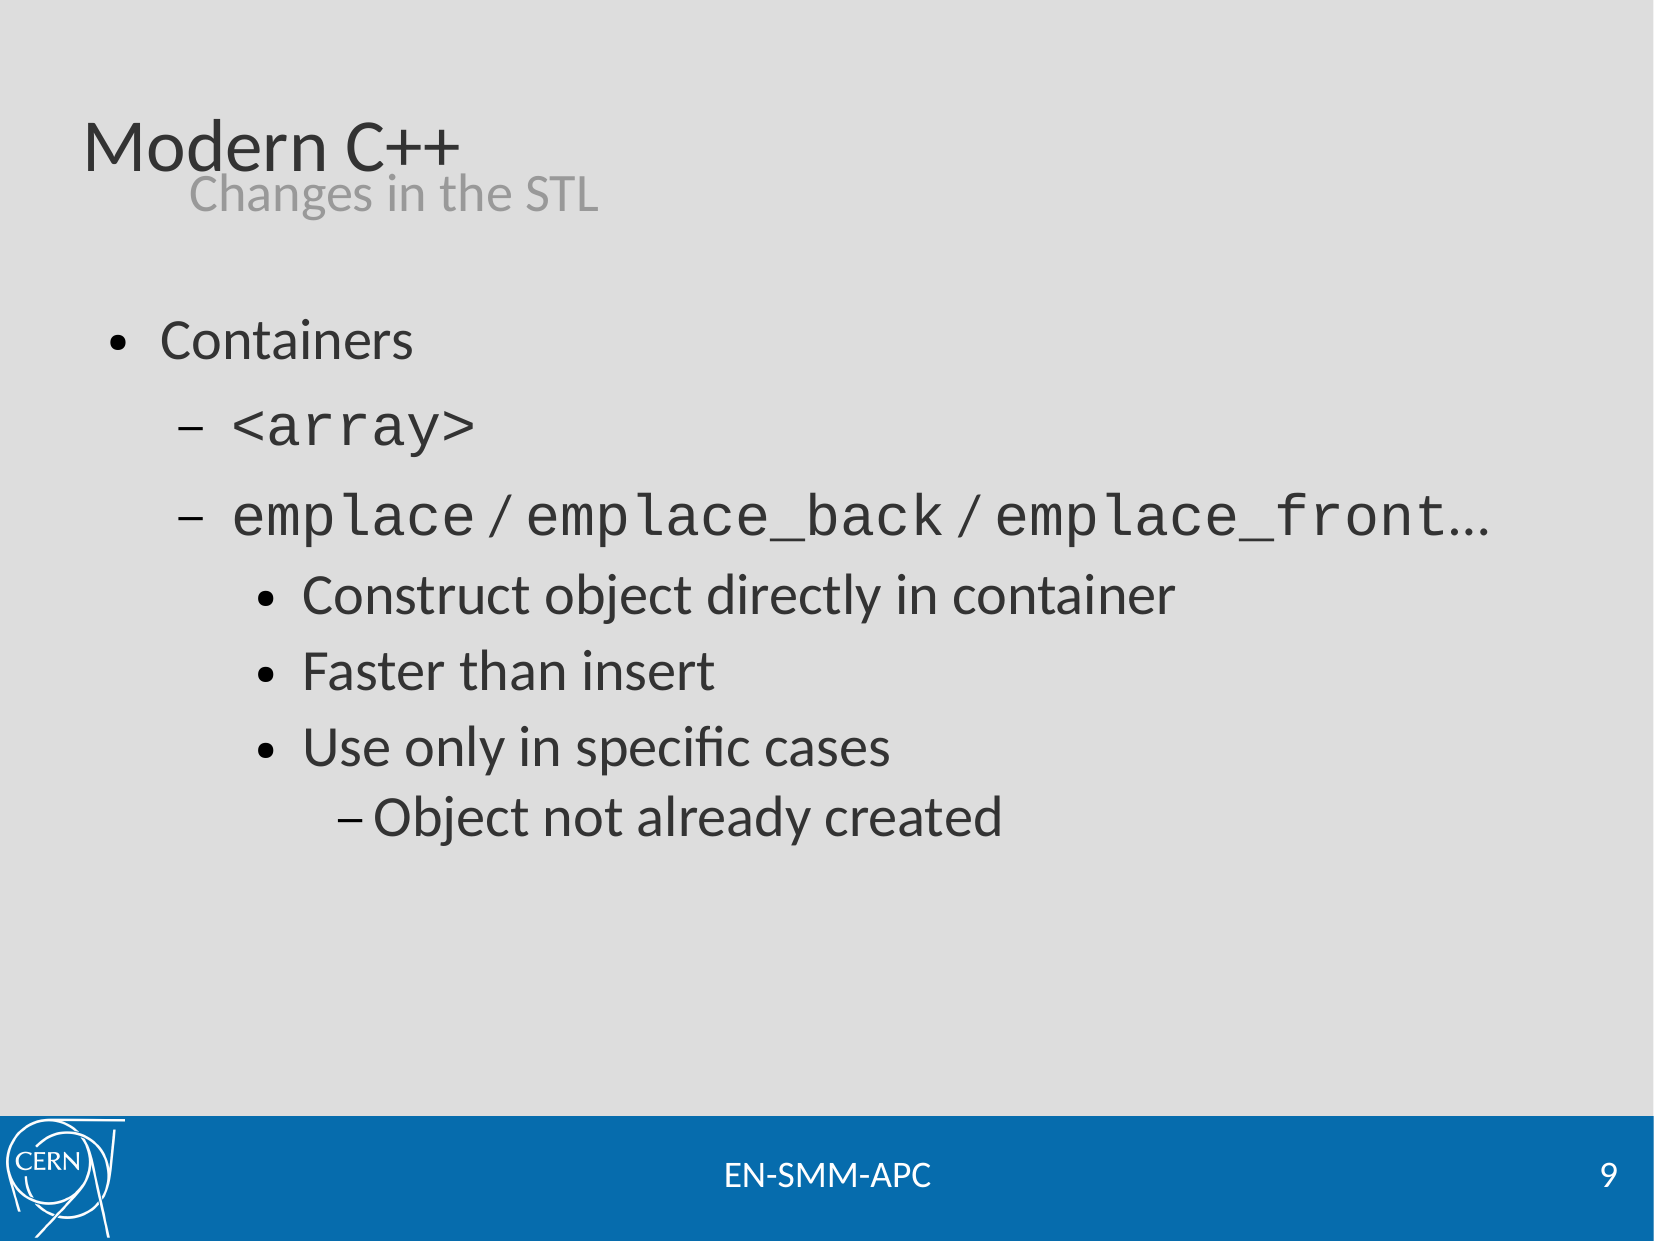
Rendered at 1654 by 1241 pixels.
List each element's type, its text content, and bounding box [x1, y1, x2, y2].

title Changes in the STL [23, 118, 766, 278]
title Modern C++ [82, 49, 1571, 257]
picture [6, 1118, 125, 1238]
list Containers <array> emplace / emplace_back / emplace_front… Construct object directly in container Faster than insert Use only in specific cases Object not already created [90, 315, 1654, 1044]
